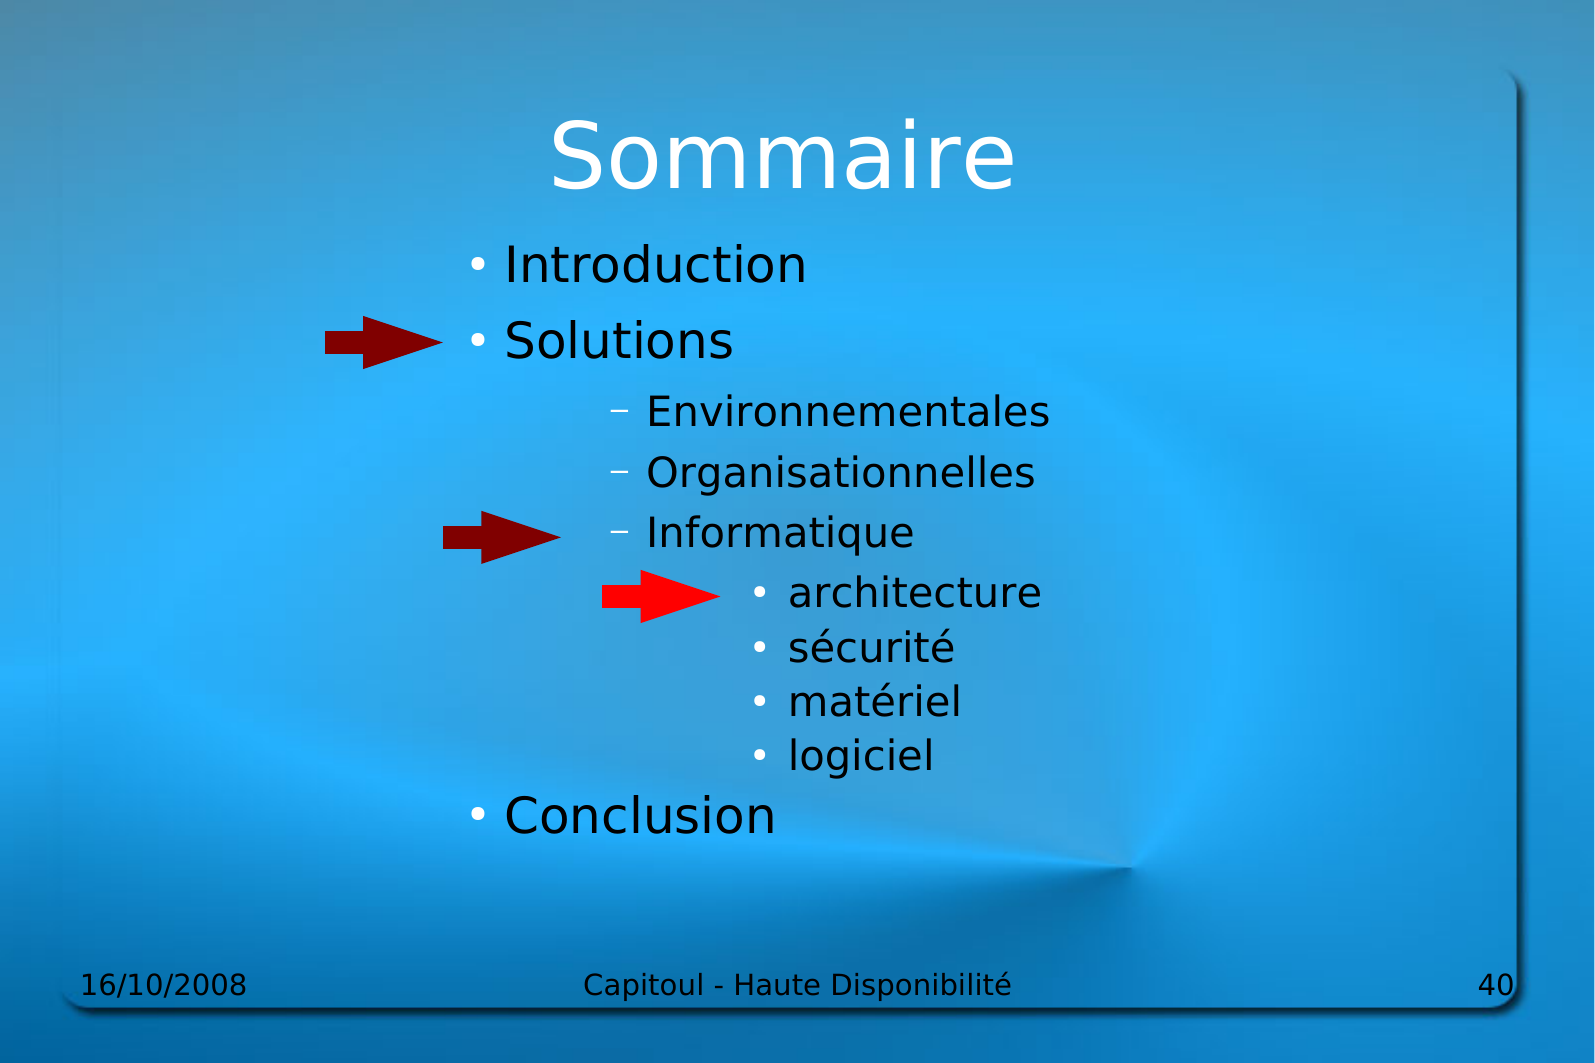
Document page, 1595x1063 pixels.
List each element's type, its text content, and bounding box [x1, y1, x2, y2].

picture [0, 0, 1595, 1063]
title Sommaire [117, 103, 1479, 211]
list Introduction Solutions Environnementales Organisationnelles Informatique architecture sécurité matériel logiciel Conclusion [114, 236, 1477, 845]
